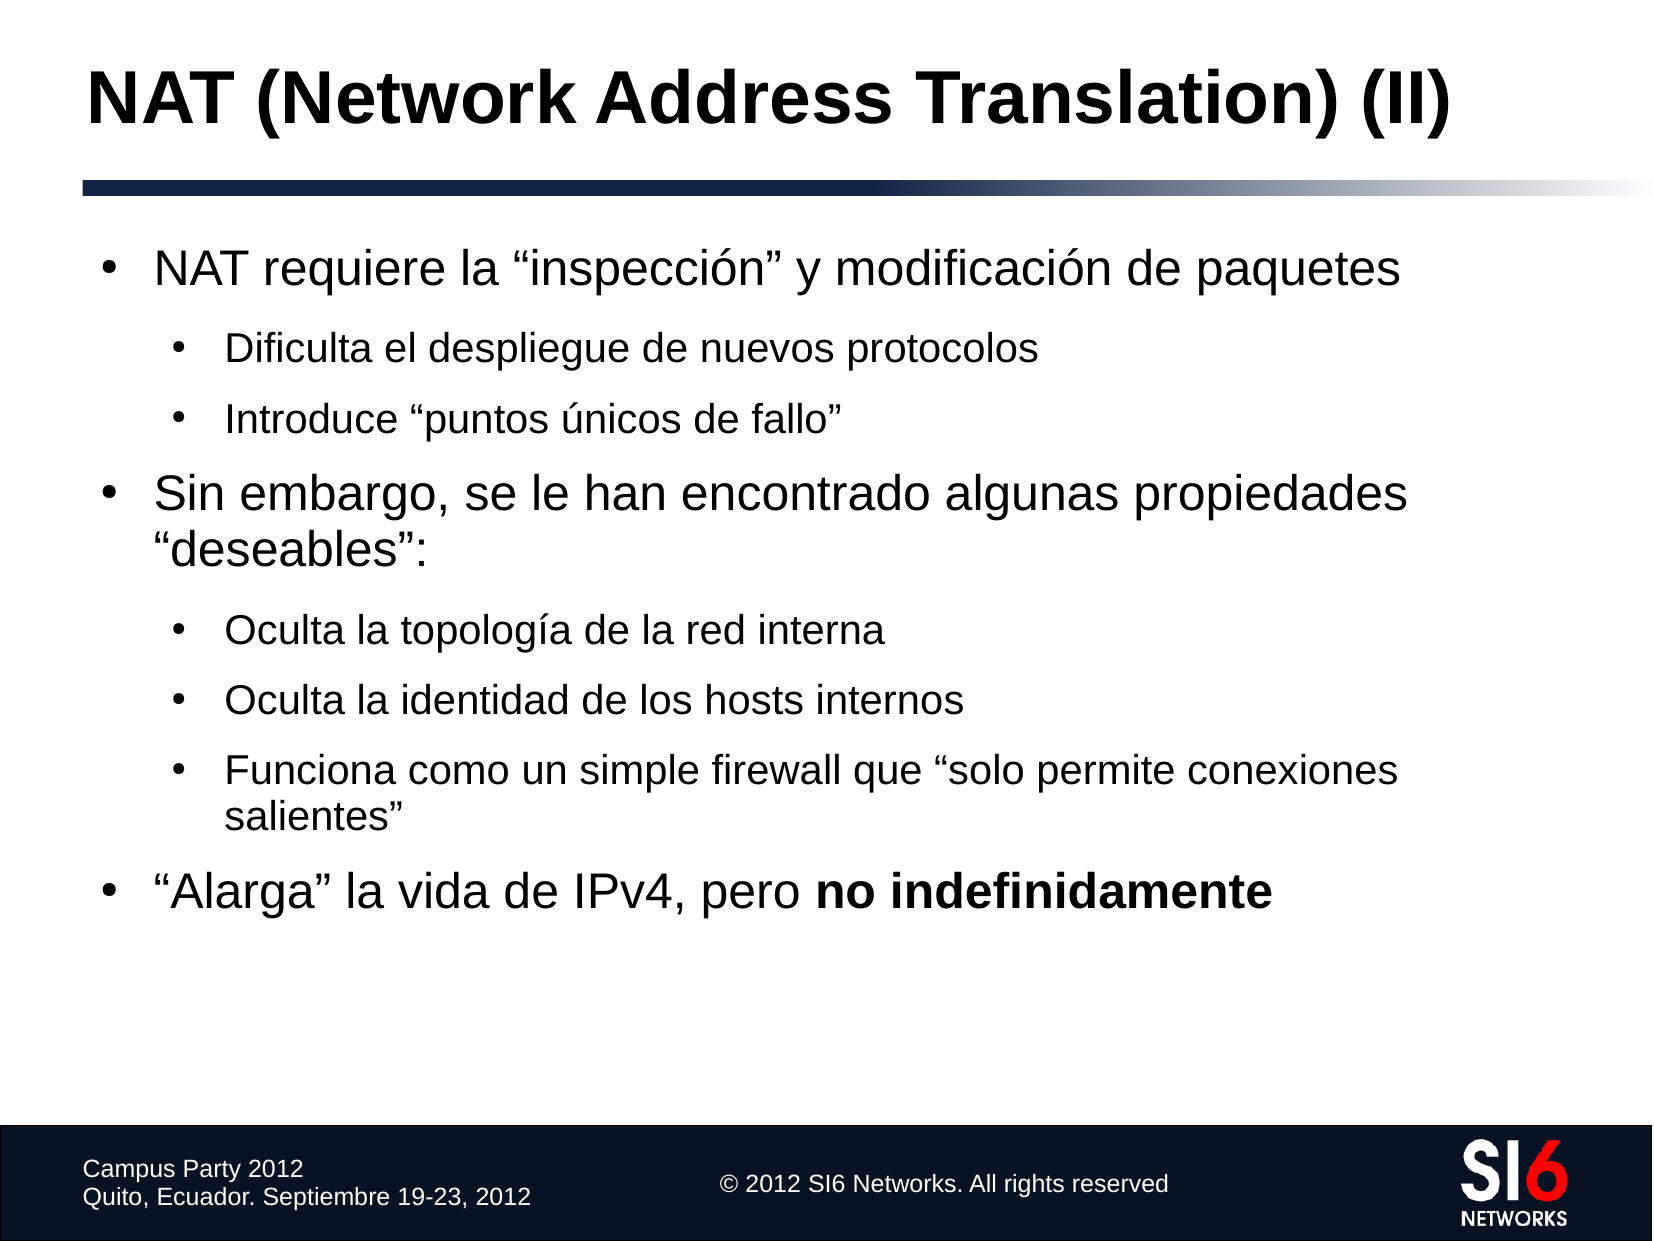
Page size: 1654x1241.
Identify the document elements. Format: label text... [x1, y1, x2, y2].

list NAT requiere la “inspección” y modificación de paquetes Dificulta el despliegue de nuevos protocolos Introduce “puntos únicos de fallo” Sin embargo, se le han encontrado algunas propiedades “deseables”: Oculta la topología de la red interna Oculta la identidad de los hosts internos Funciona como un simple firewall que “solo permite conexiones salientes” “Alarga” la vida de IPv4, pero no indefinidamente [82, 240, 1571, 1059]
title NAT (Network Address Translation) (II) [86, 30, 1576, 166]
picture [1461, 1139, 1567, 1226]
